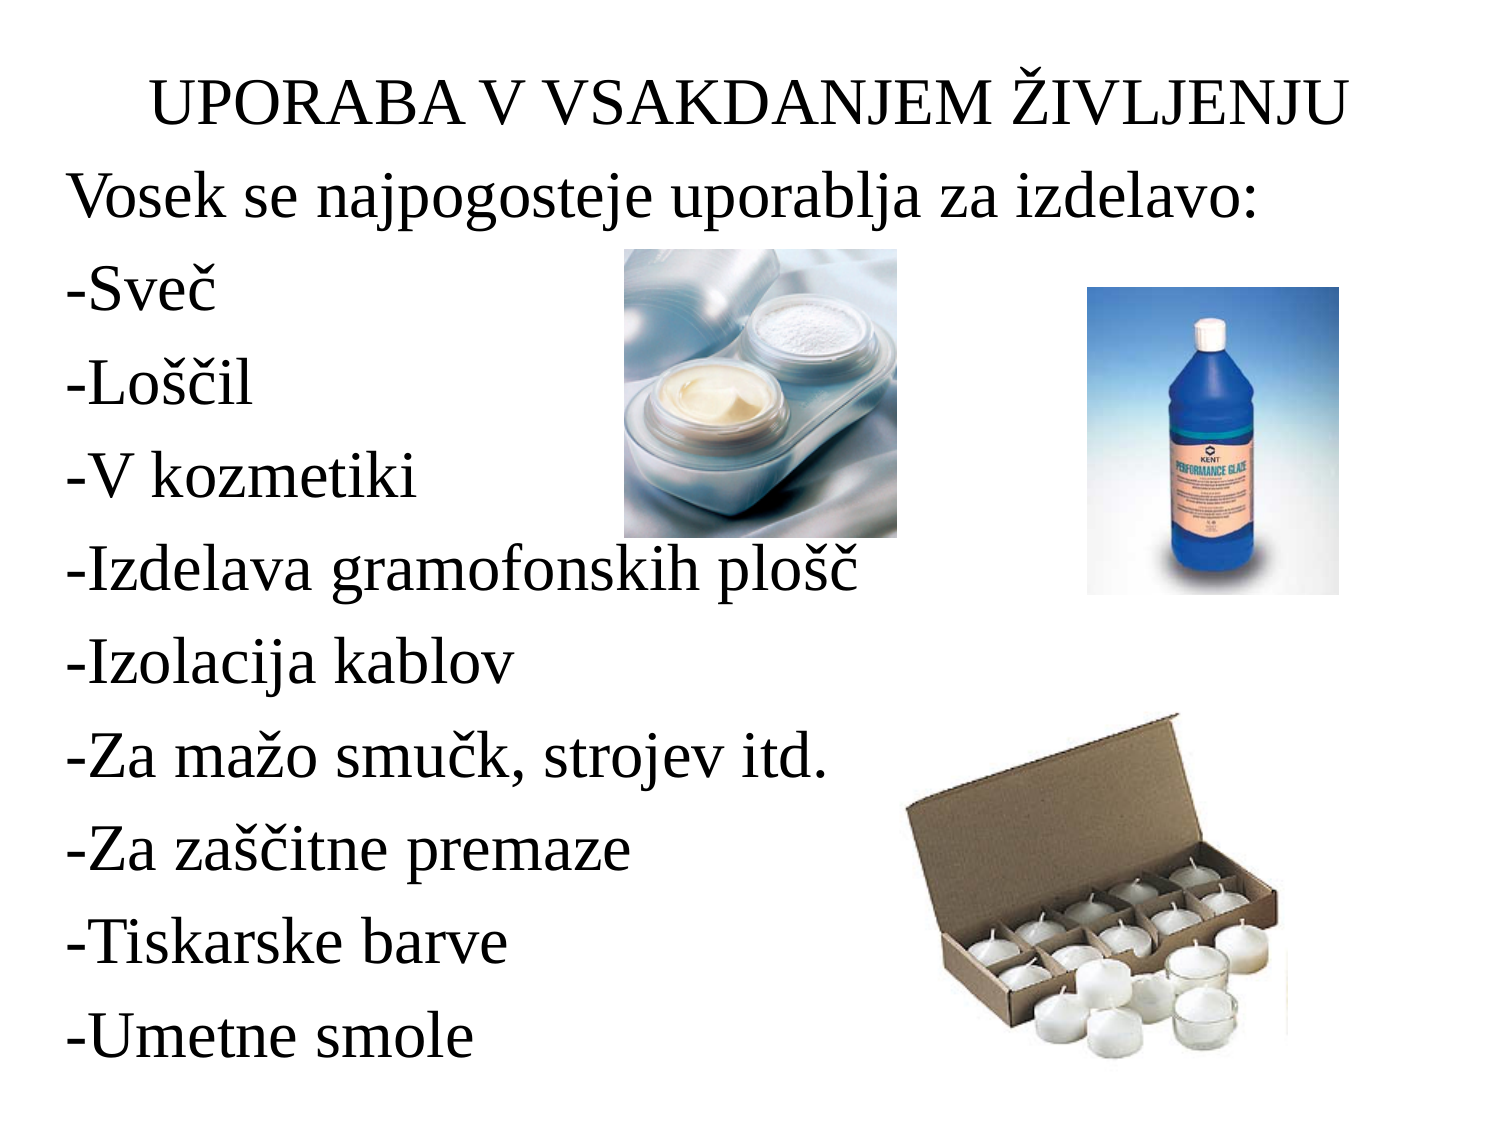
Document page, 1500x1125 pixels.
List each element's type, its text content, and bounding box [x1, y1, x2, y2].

picture [624, 249, 897, 538]
picture [887, 699, 1288, 1086]
picture [1087, 287, 1339, 595]
subtitle UPORABA V VSAKDANJEM ŽIVLJENJU Vosek se najpogosteje uporablja za izdelavo: -Sveč -Loščil -V kozmetiki -Izdelava gramofonskih plošč -Izolacija kablov -Za mažo smučk, strojev itd. -Za zaščitne premaze -Tiskarske barve -Umetne smole [50, 50, 1450, 1075]
